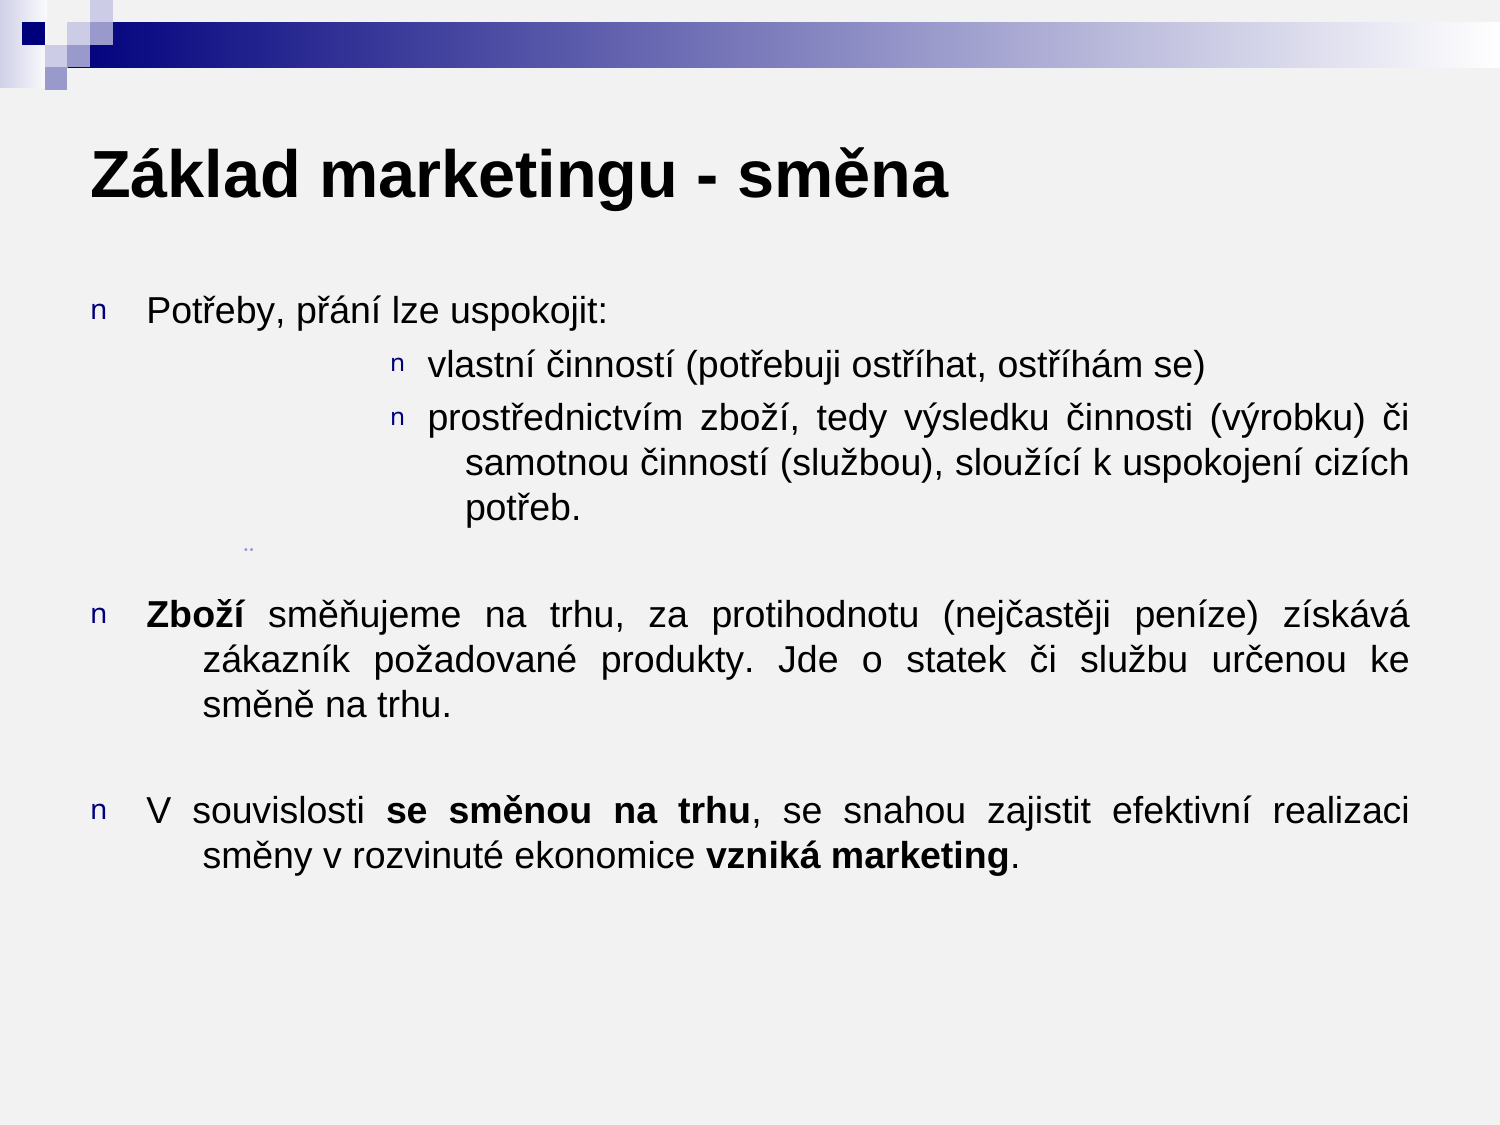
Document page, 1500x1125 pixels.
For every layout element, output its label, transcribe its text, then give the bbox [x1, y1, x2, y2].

title Základ marketingu - směna [75, 75, 1426, 268]
list Potřeby, přání lze uspokojit: vlastní činností (potřebuji ostříhat, ostříhám se) prostřednictvím zboží, tedy výsledku činnosti (výrobku) či samotnou činností (službou), sloužící k uspokojení cizích potřeb. Zboží směňujeme na trhu, za protihodnotu (nejčastěji peníze) získává zákazník požadované produkty. Jde o statek či službu určenou ke směně na trhu. V souvislosti se směnou na trhu, se snahou zajistit efektivní realizaci směny v rozvinuté ekonomice vzniká marketing. [75, 278, 1426, 963]
